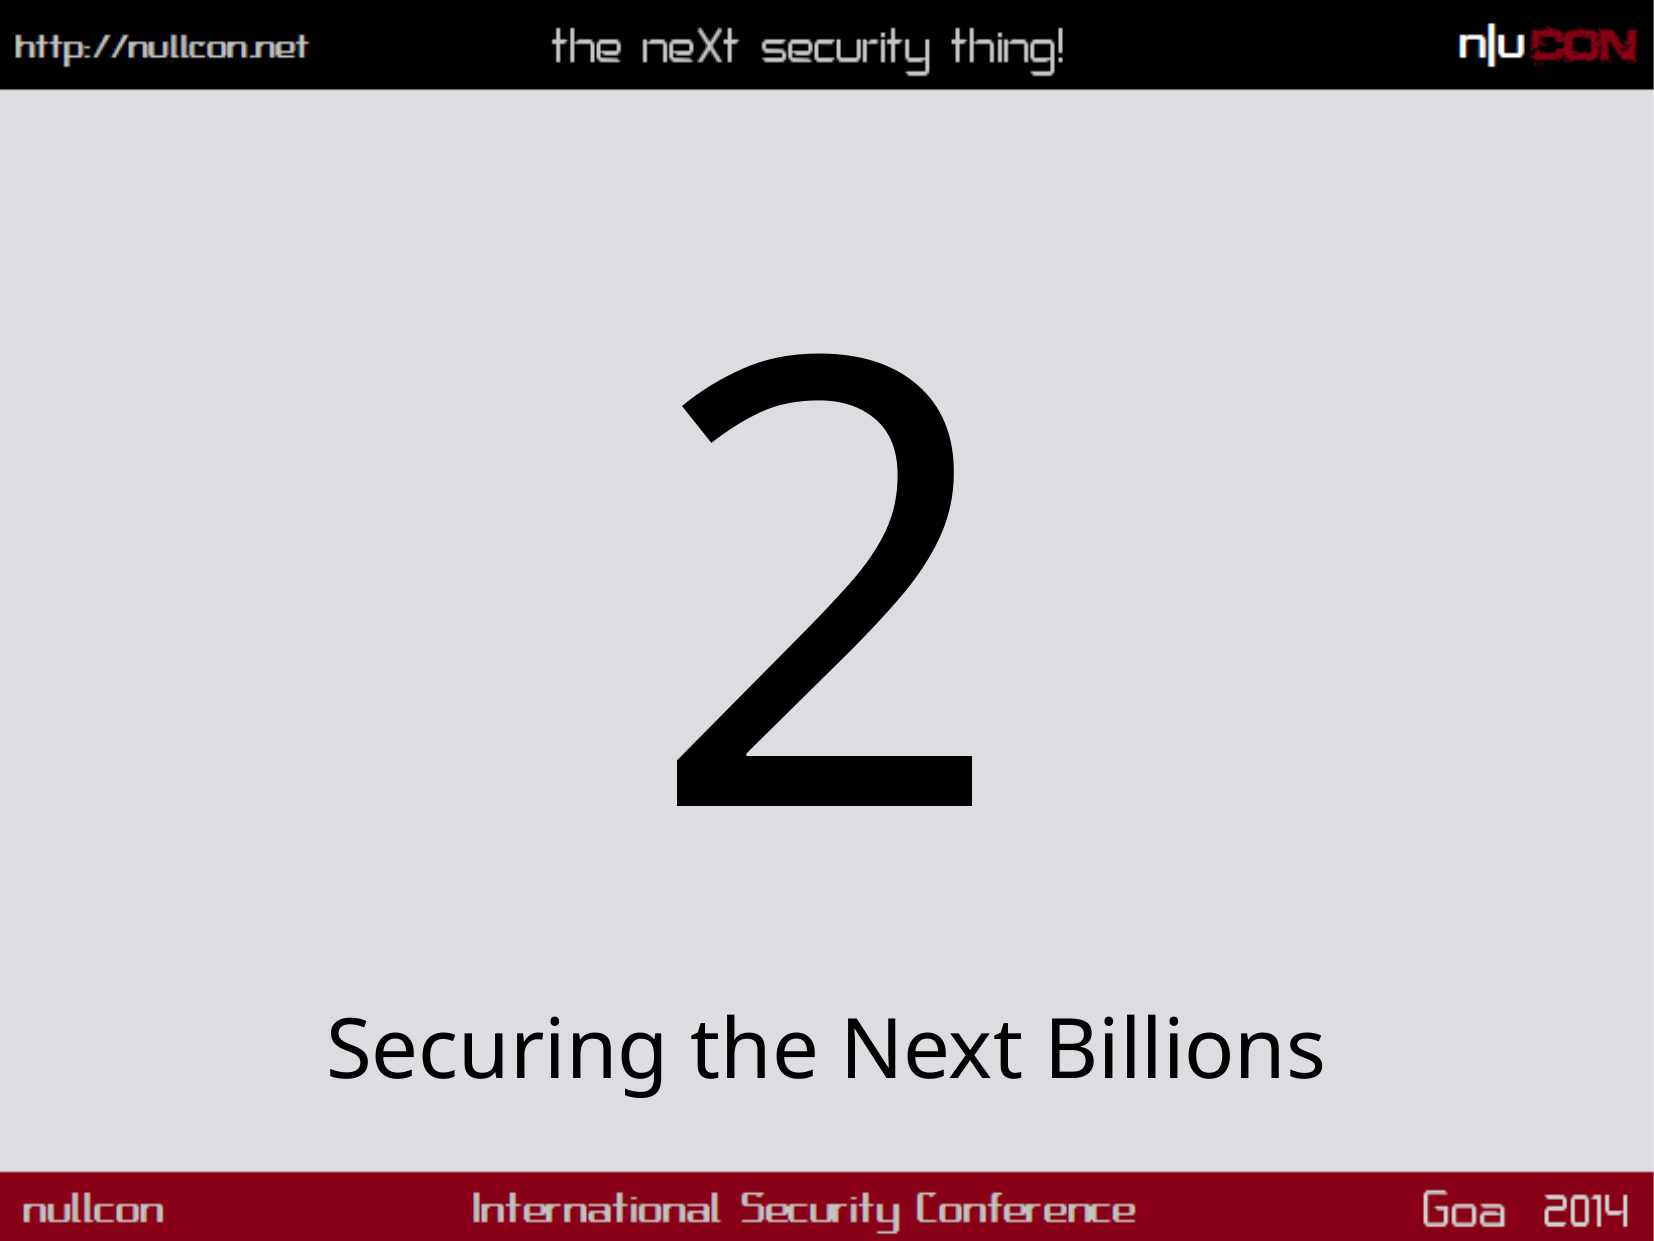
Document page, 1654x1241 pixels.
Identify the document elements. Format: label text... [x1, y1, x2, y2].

text_box 2 Securing the Next Billions [82, 91, 1571, 1151]
picture [0, 0, 1654, 1241]
